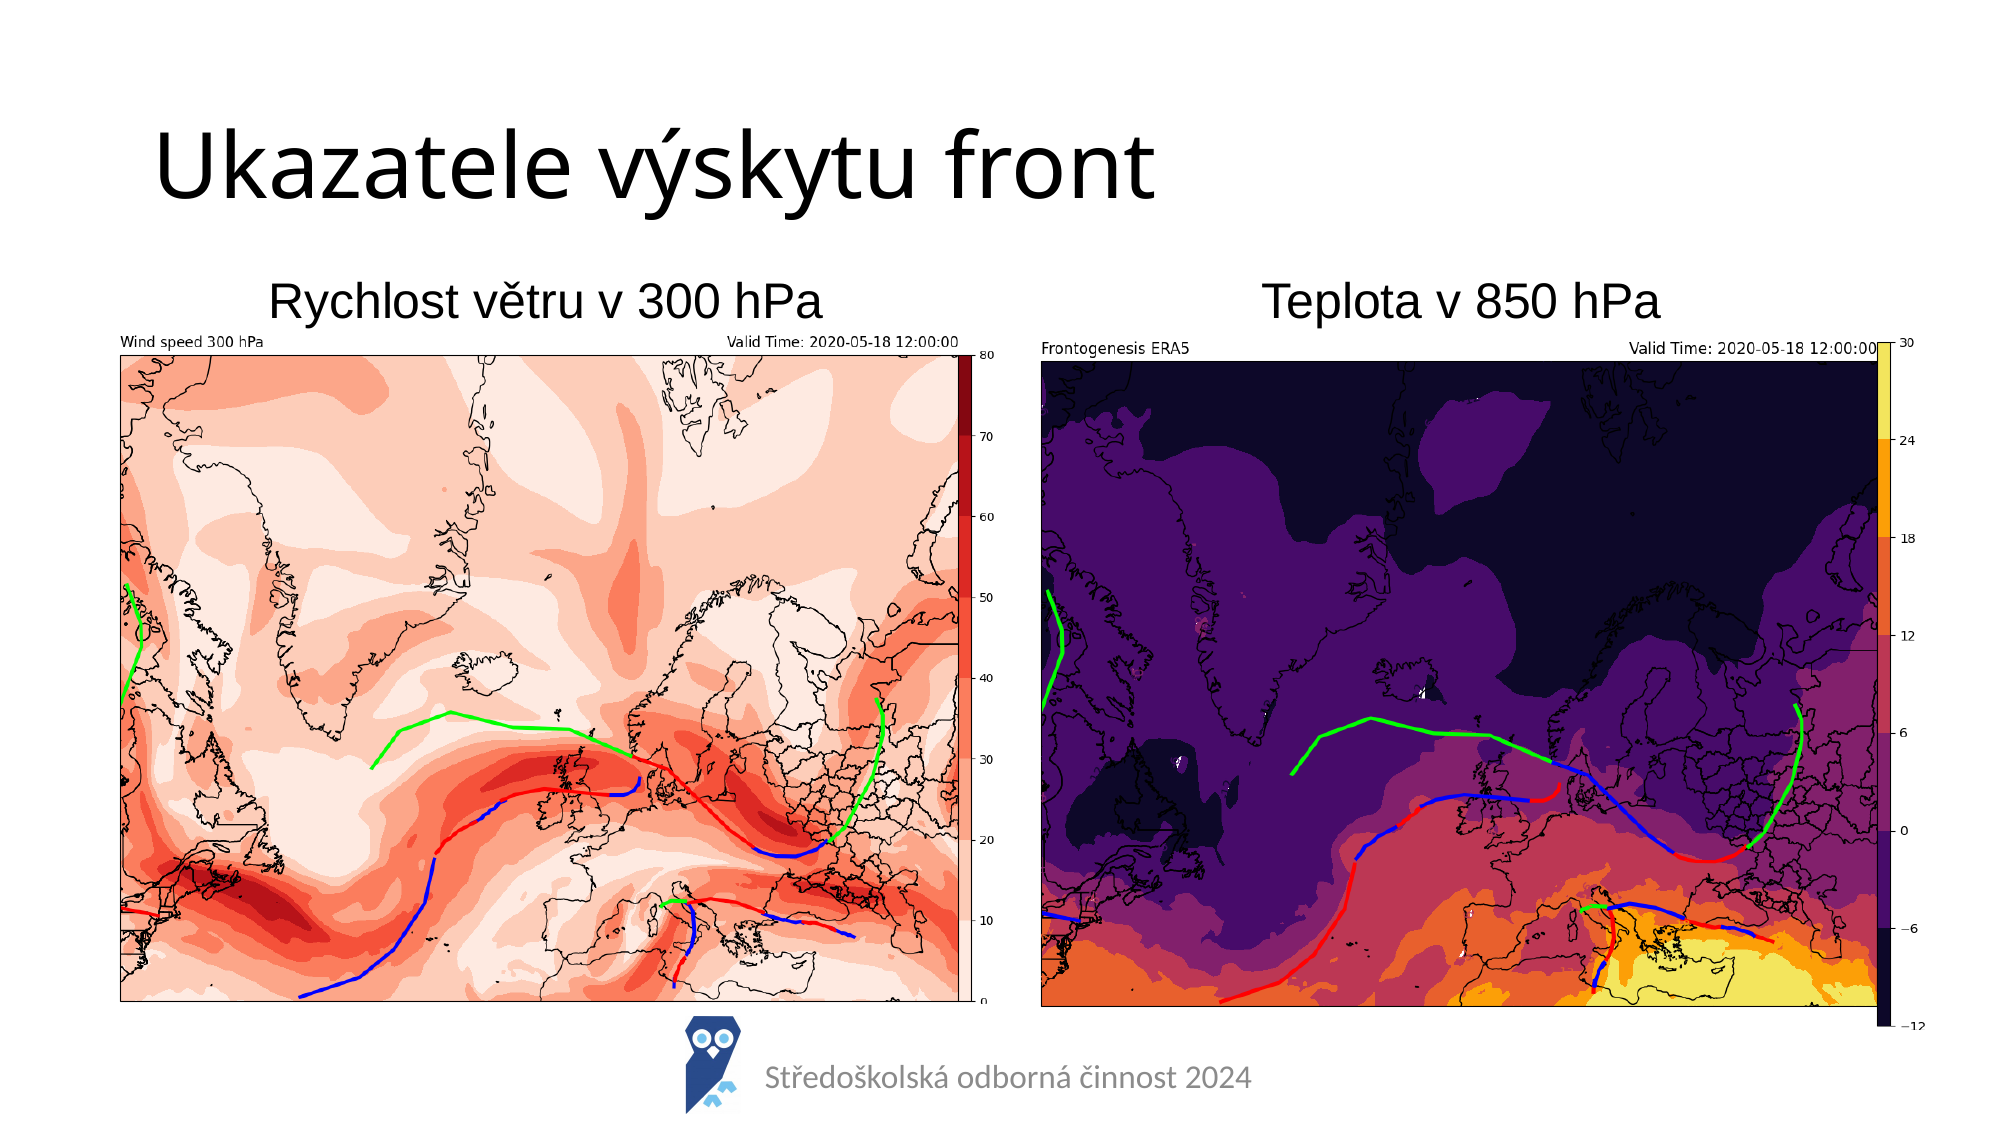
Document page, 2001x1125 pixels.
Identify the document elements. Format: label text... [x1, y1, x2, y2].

text_box Rychlost větru v 300 hPa [118, 265, 975, 355]
title Ukazatele výskytu front [137, 59, 1863, 278]
picture [118, 324, 1002, 1004]
footer Středoškolská odborná činnost 2024 [748, 1044, 1269, 1105]
picture [1032, 330, 1926, 1030]
picture [685, 1016, 741, 1114]
text_box Teplota v 850 hPa [1033, 265, 1890, 355]
